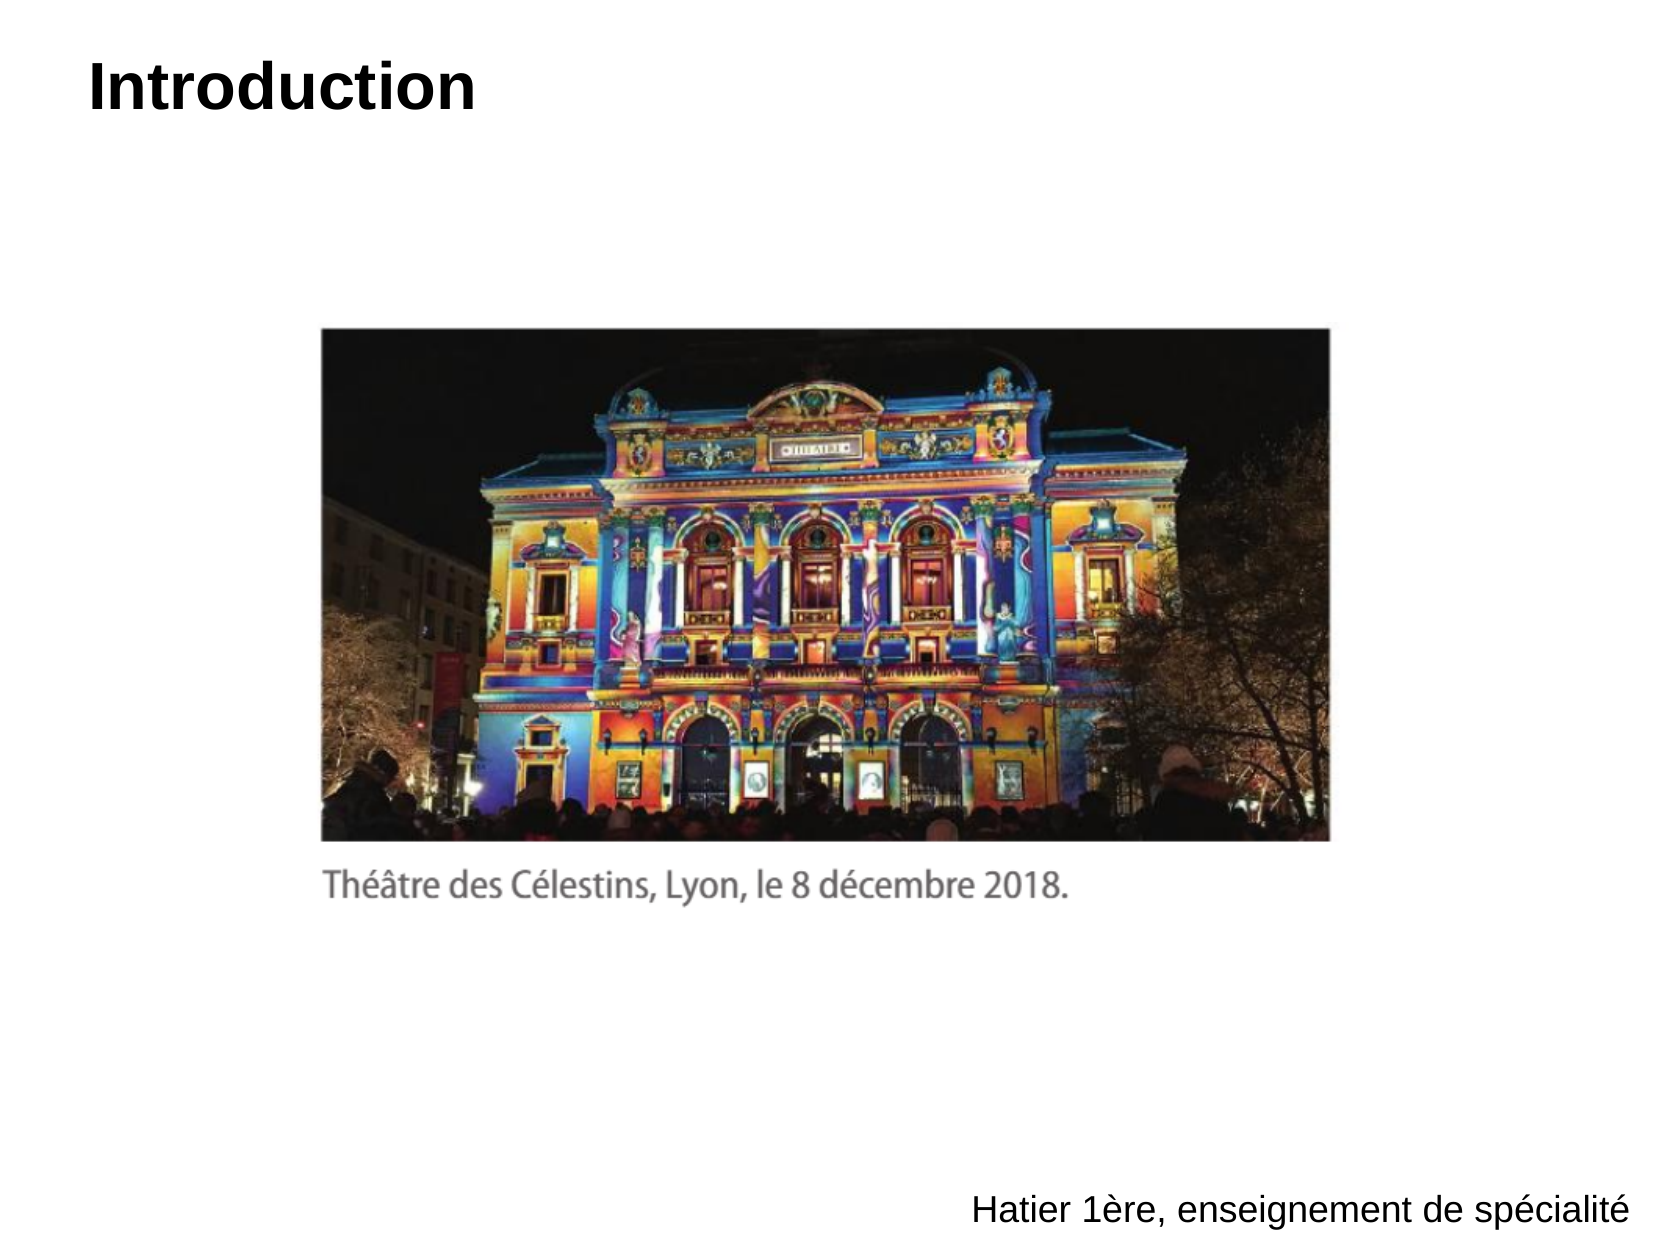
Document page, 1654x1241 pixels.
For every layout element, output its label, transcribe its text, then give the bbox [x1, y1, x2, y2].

text_box Hatier 1ère, enseignement de spécialité [956, 1181, 1654, 1241]
text_box Introduction [0, 0, 863, 132]
picture [307, 322, 1349, 917]
